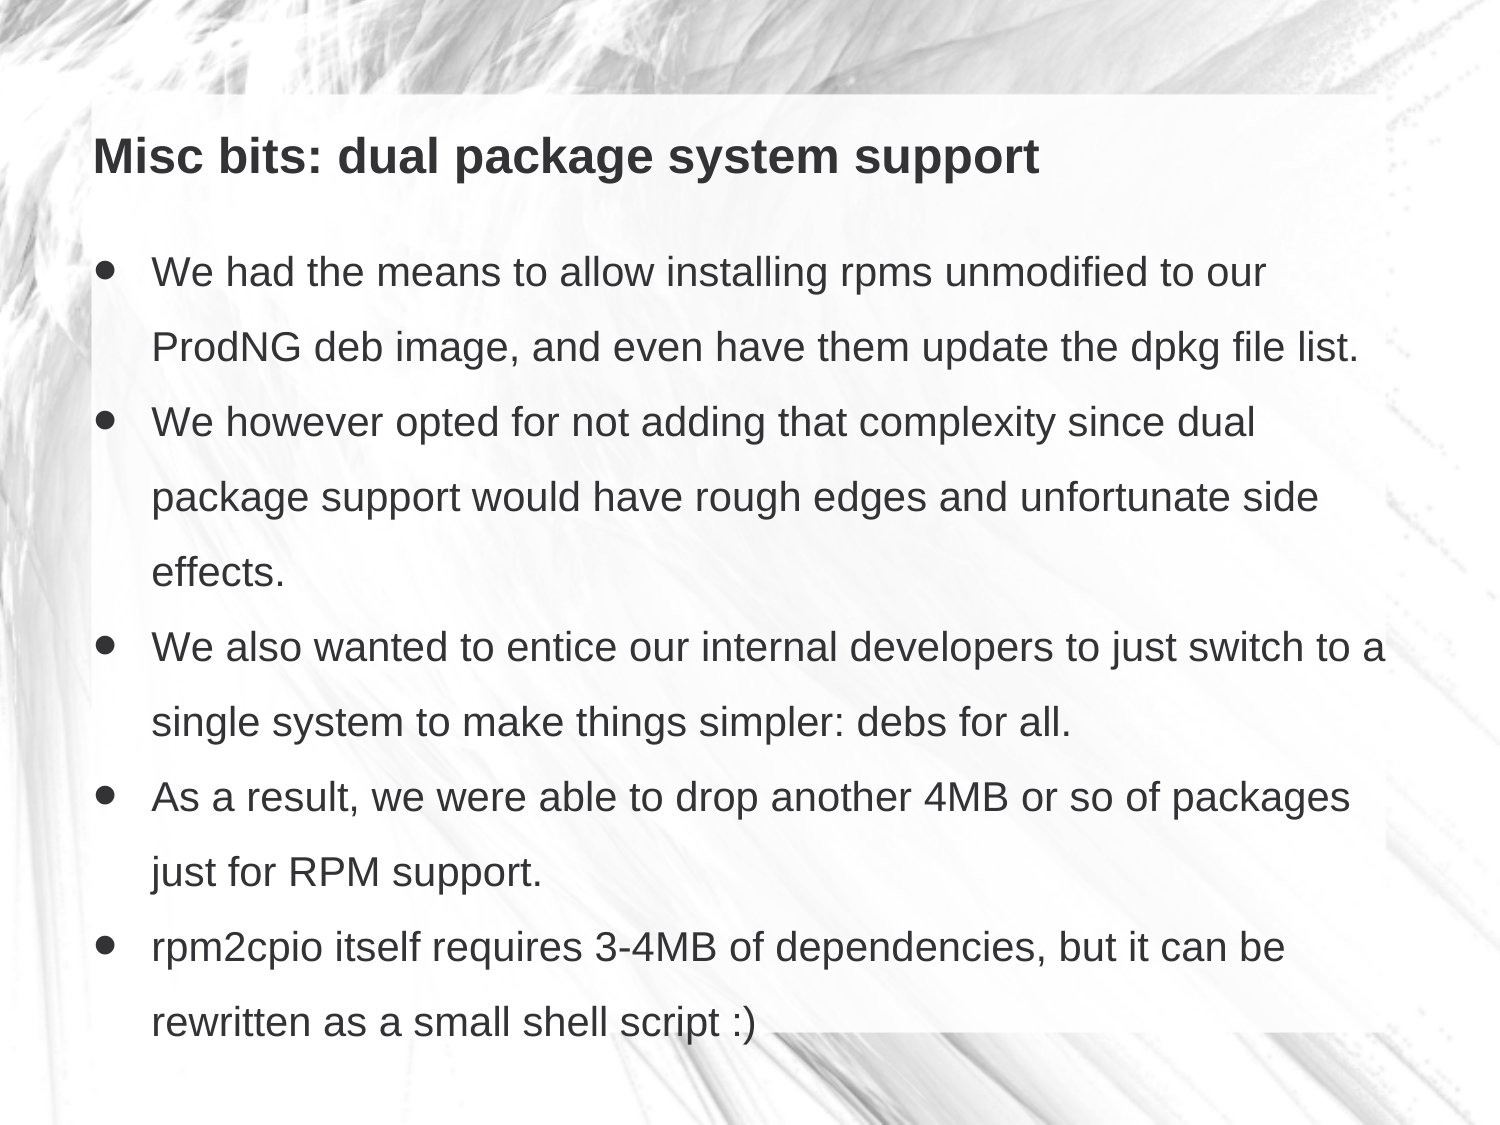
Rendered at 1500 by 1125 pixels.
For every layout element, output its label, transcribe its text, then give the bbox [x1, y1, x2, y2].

list We had the means to allow installing rpms unmodified to our ProdNG deb image, and even have them update the dpkg file list. We however opted for not adding that complexity since dual package support would have rough edges and unfortunate side effects. We also wanted to entice our internal developers to just switch to a single system to make things simpler: debs for all. As a result, we were able to drop another 4MB or so of packages just for RPM support. rpm2cpio itself requires 3-4MB of dependencies, but it can be rewritten as a small shell script :) [61, 204, 1412, 1047]
picture [0, 0, 1500, 1125]
title Misc bits: dual package system support [52, 108, 1448, 205]
